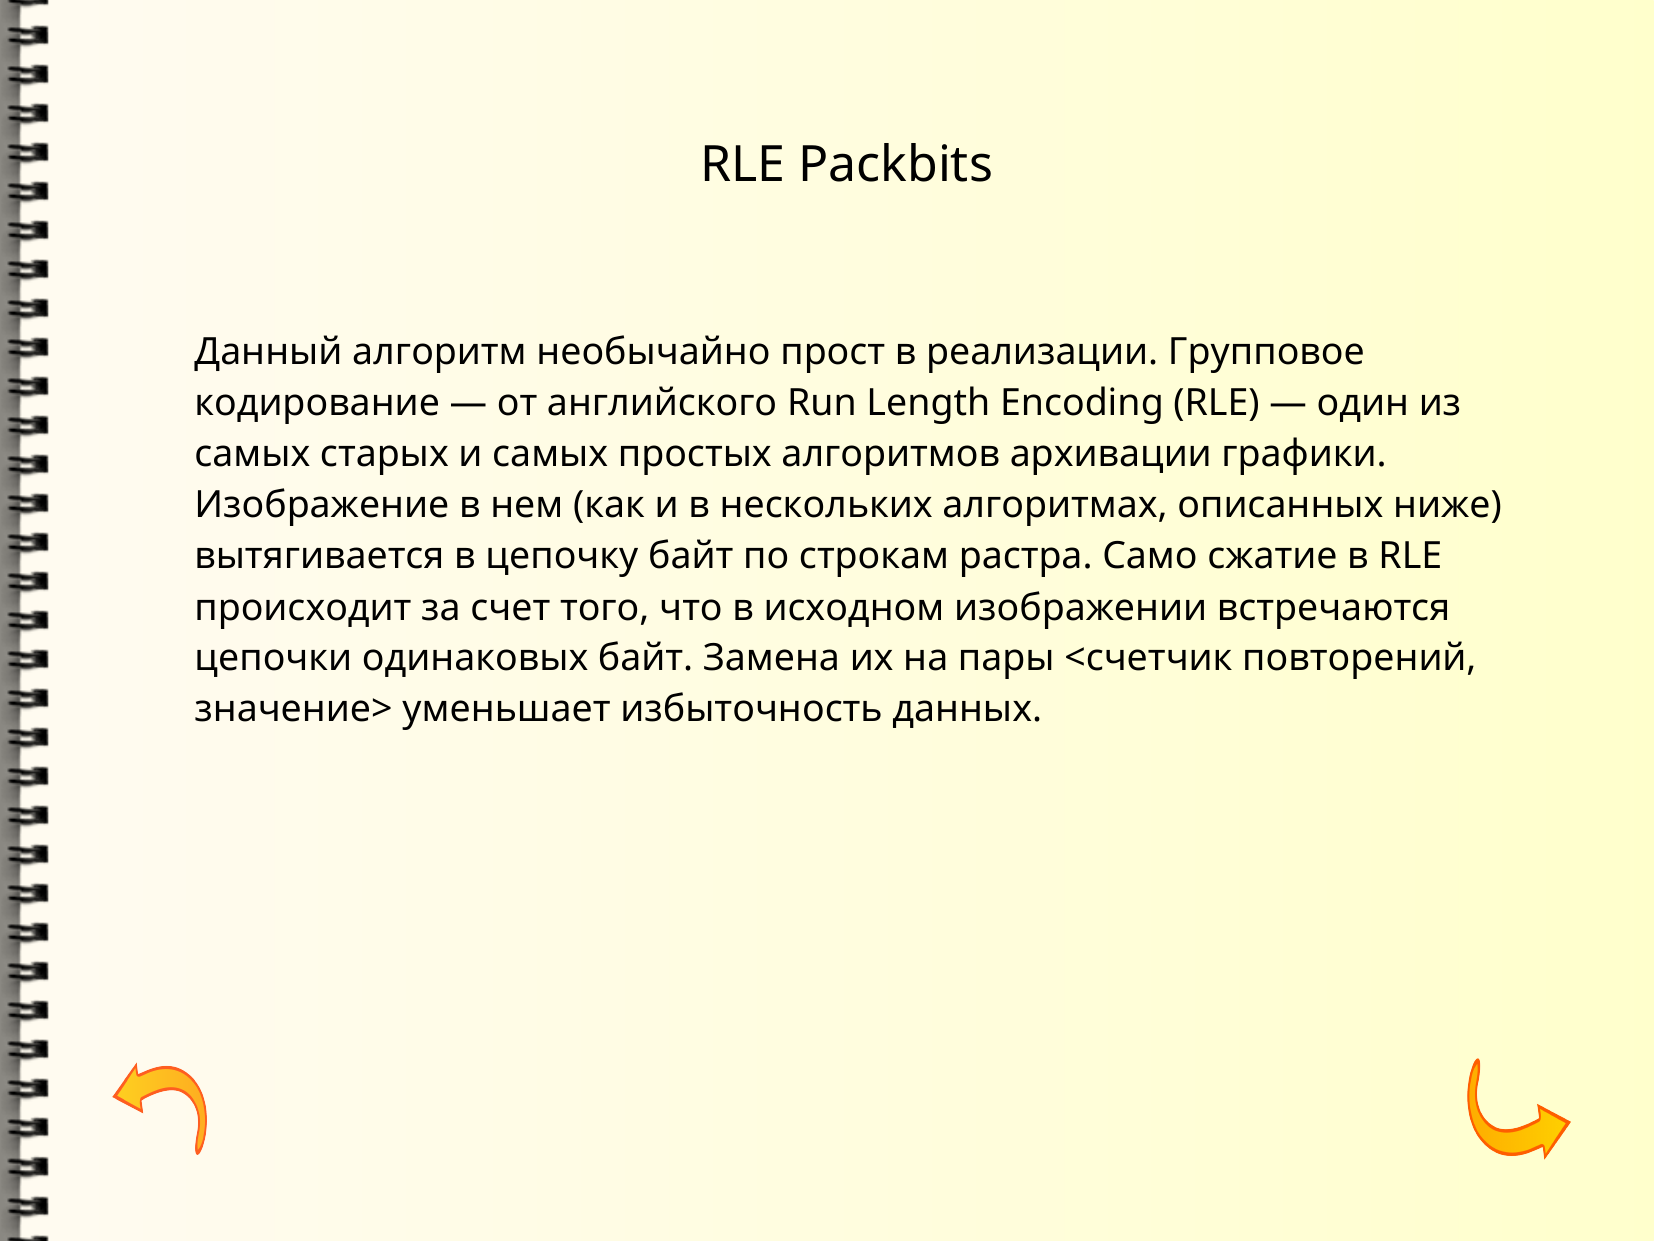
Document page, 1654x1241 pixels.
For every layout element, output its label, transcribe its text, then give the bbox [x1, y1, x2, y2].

picture [112, 1062, 207, 1156]
list Данный алгоритм необычайно прост в реализации. Групповое кодирование — от английского Run Length Encoding (RLE) — один из самых старых и самых простых алгоритмов архивации графики. Изображение в нем (как и в нескольких алгоритмах, описанных ниже) вытягивается в цепочку байт по строкам растра. Само сжатие в RLE происходит за счет того, что в исходном изображении встречаются цепочки одинаковых байт. Замена их на пары <счетчик повторений, значение> уменьшает избыточность данных. [123, 324, 1536, 1107]
title RLE Packbits [118, 59, 1531, 267]
picture [1467, 1058, 1571, 1160]
picture [0, 0, 1654, 1241]
